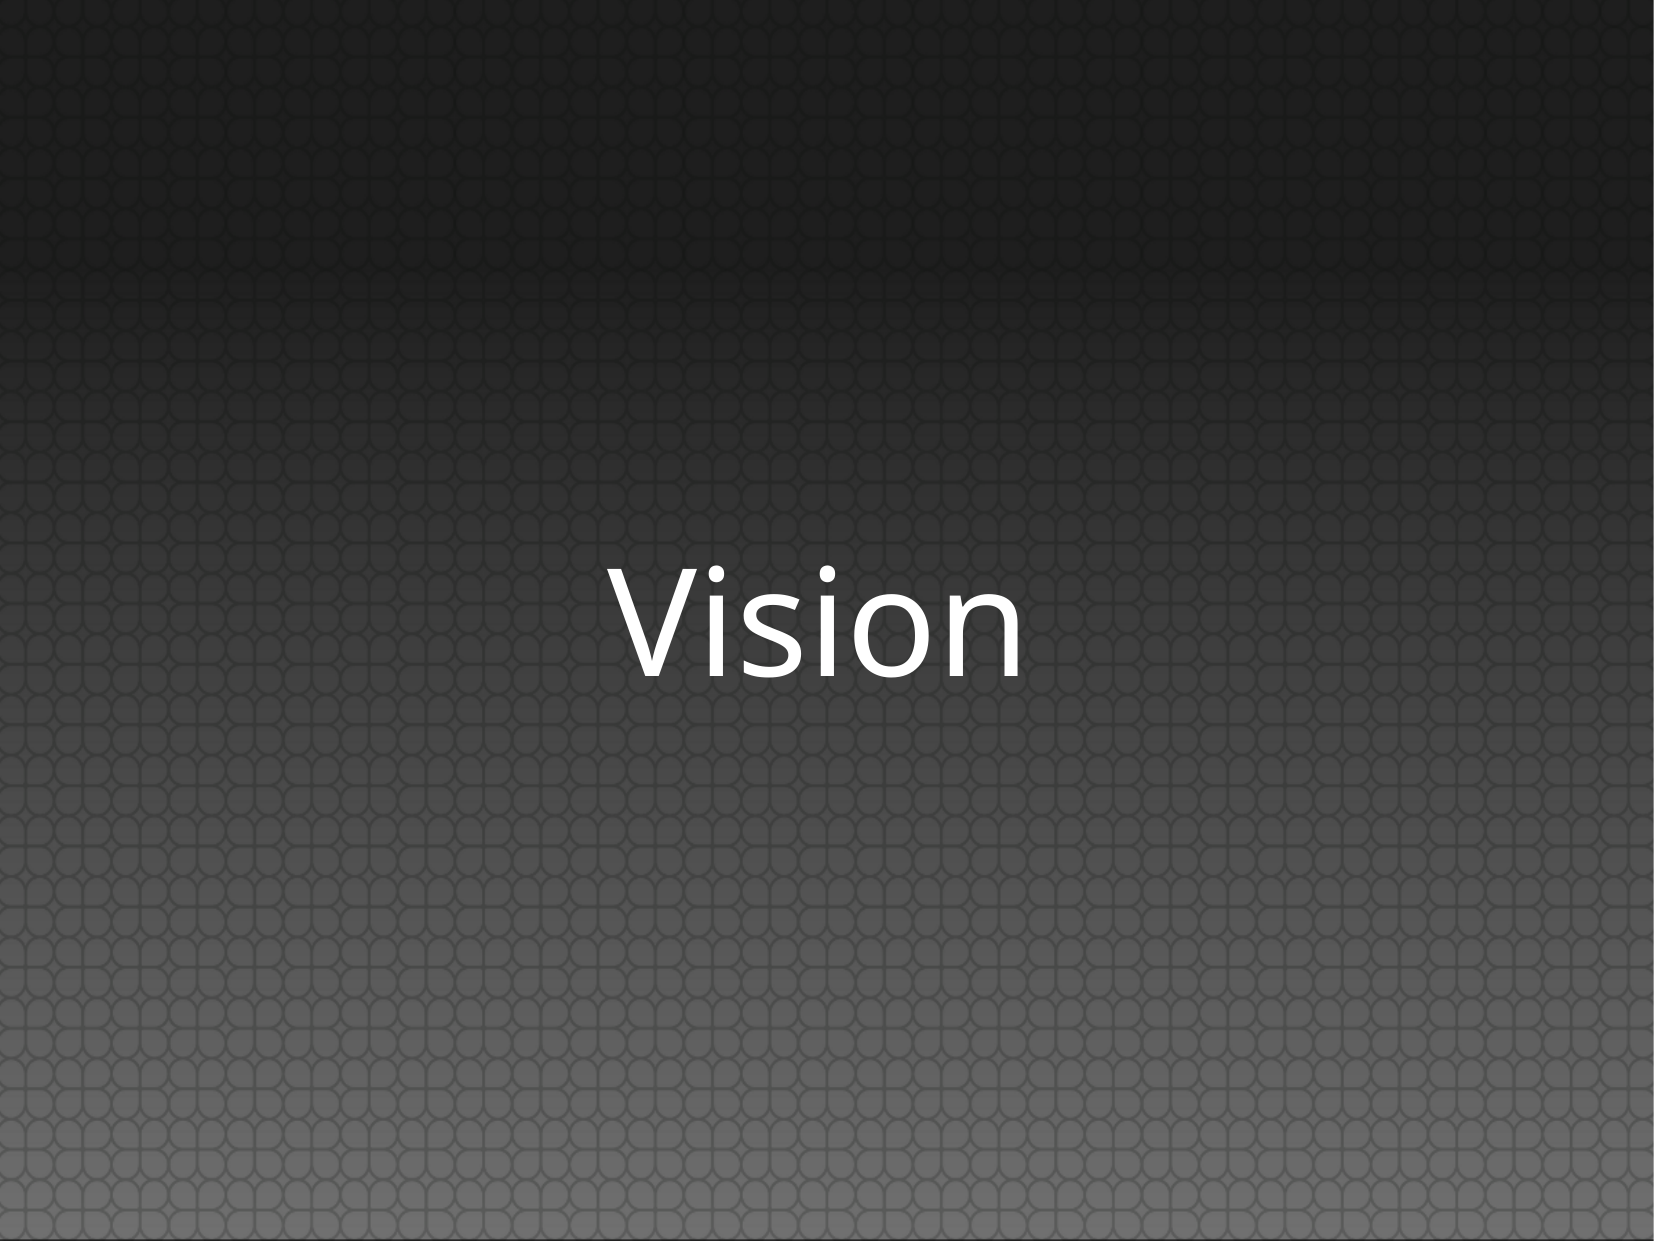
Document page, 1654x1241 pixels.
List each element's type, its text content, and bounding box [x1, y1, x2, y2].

title Vision [75, 525, 1564, 713]
picture [0, 0, 1654, 1241]
